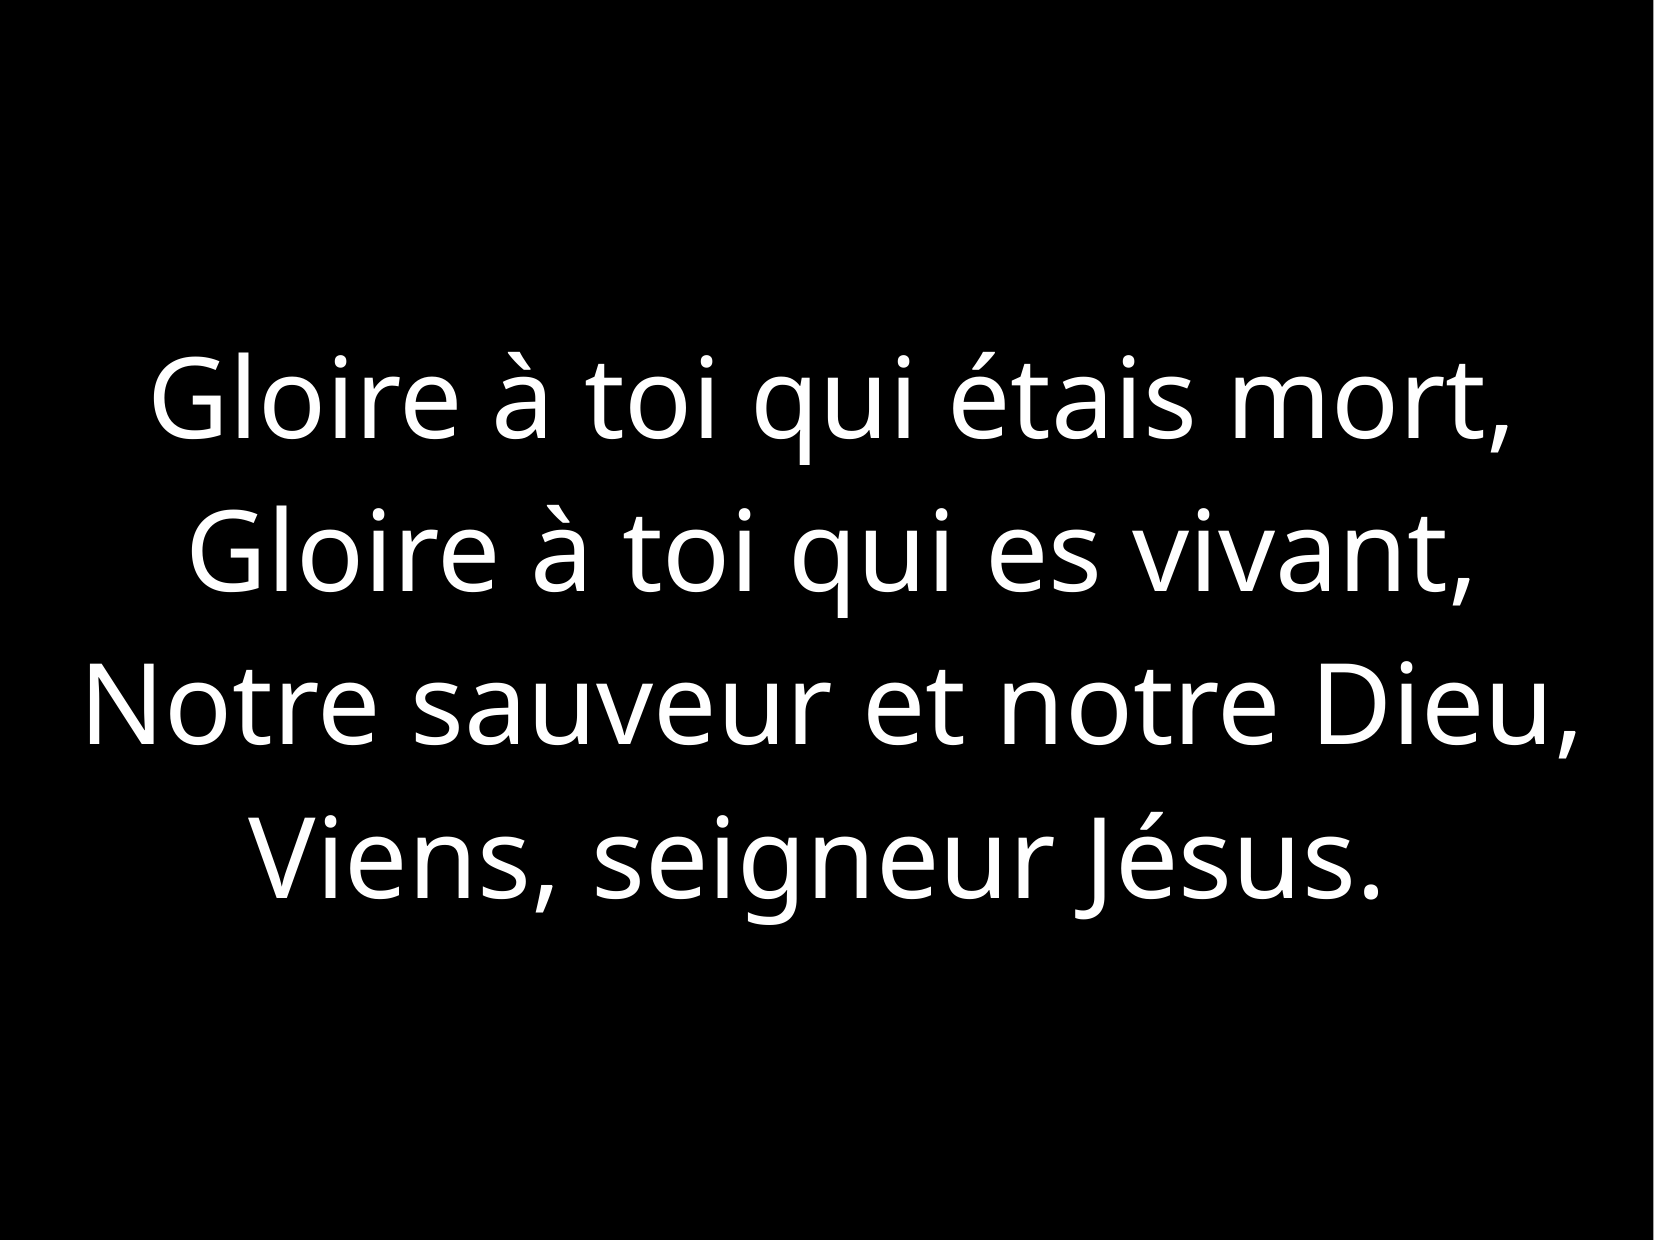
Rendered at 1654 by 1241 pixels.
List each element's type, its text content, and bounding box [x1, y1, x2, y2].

subtitle Gloire à toi qui étais mort, Gloire à toi qui es vivant, Notre sauveur et notre Dieu, Viens, seigneur Jésus. [11, 0, 1654, 1241]
